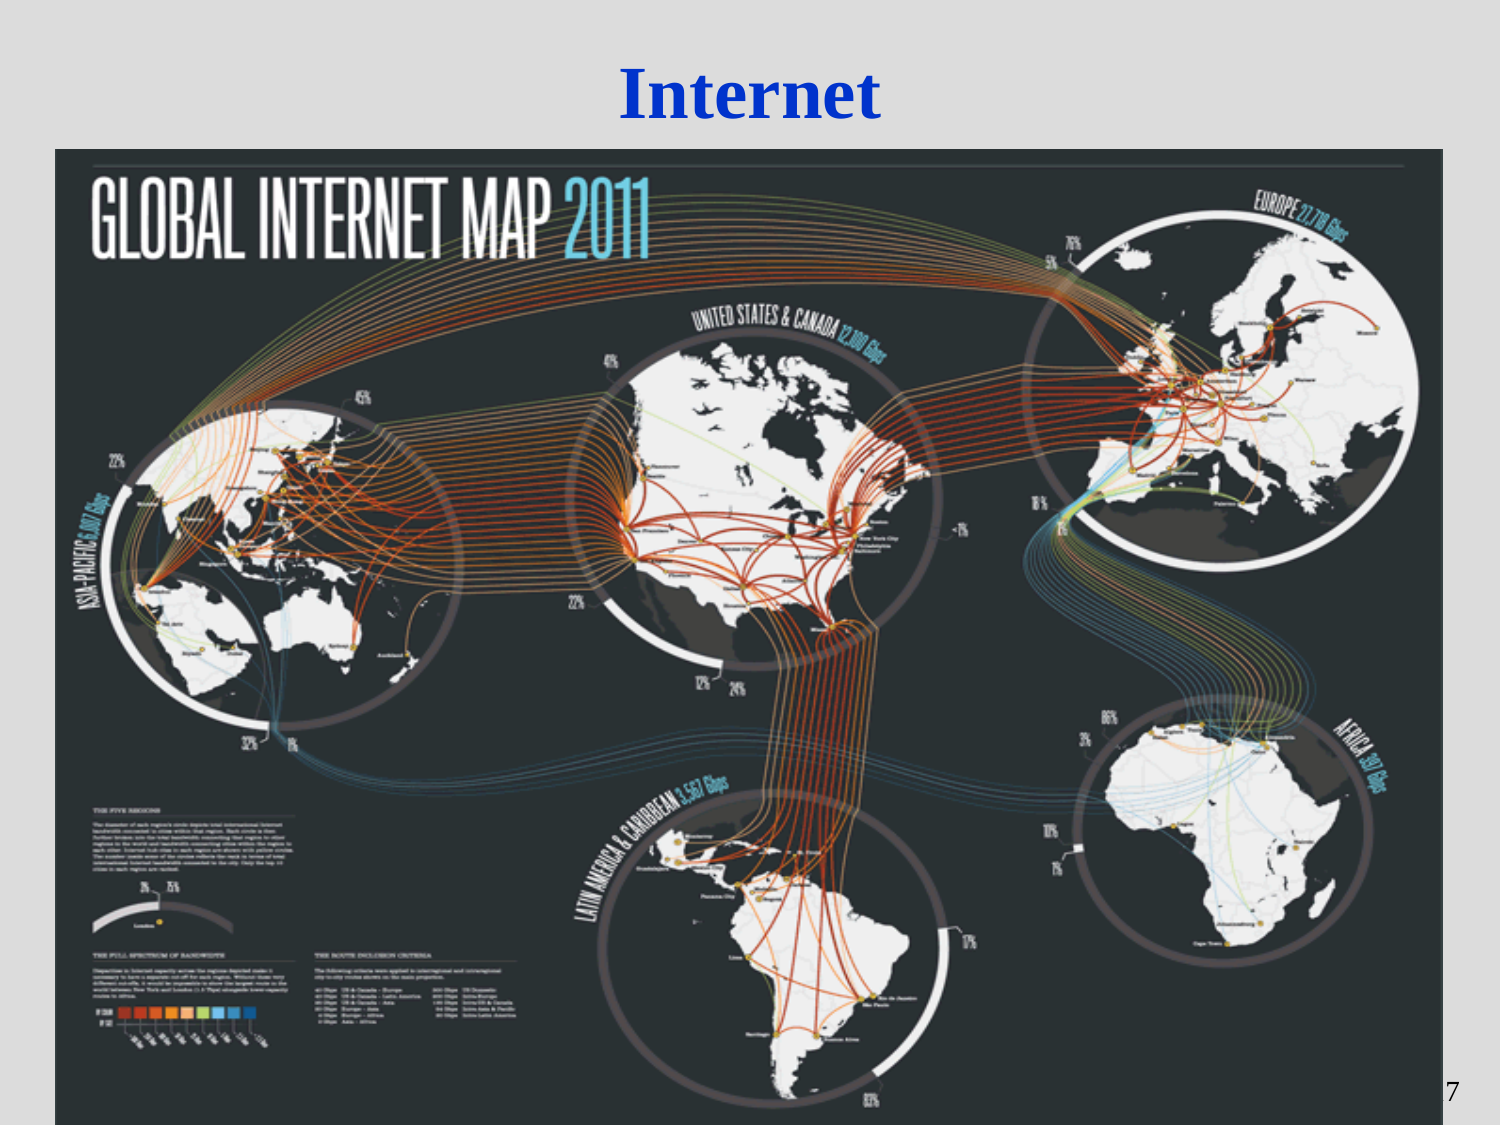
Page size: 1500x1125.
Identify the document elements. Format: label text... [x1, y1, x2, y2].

title Internet [112, 12, 1388, 149]
picture [0, 0, 1500, 1125]
